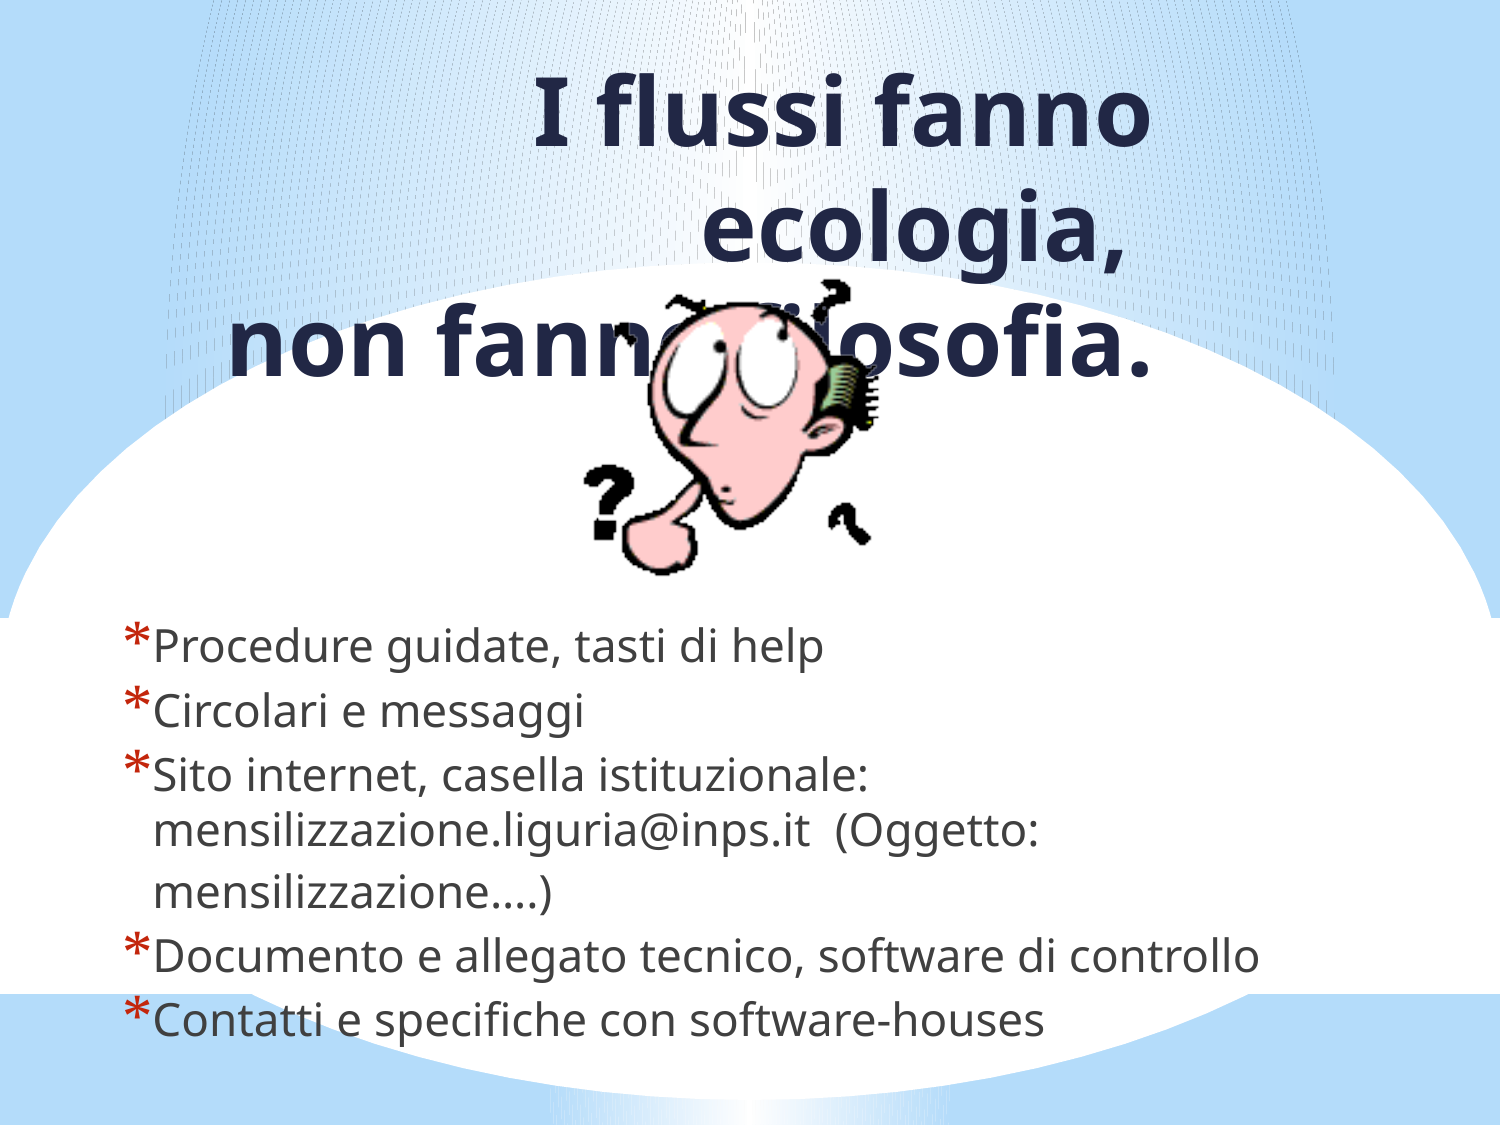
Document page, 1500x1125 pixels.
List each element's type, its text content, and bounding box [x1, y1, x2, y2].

title I flussi fanno ecologia, non fanno filosofia. [100, 42, 1169, 231]
list Procedure guidate, tasti di help Circolari e messaggi Sito internet, casella istituzionale: mensilizzazione.liguria@inps.it (Oggetto: mensilizzazione….) Documento e allegato tecnico, software di controllo Contatti e specifiche con software-houses [100, 609, 1451, 1094]
picture [569, 267, 895, 592]
